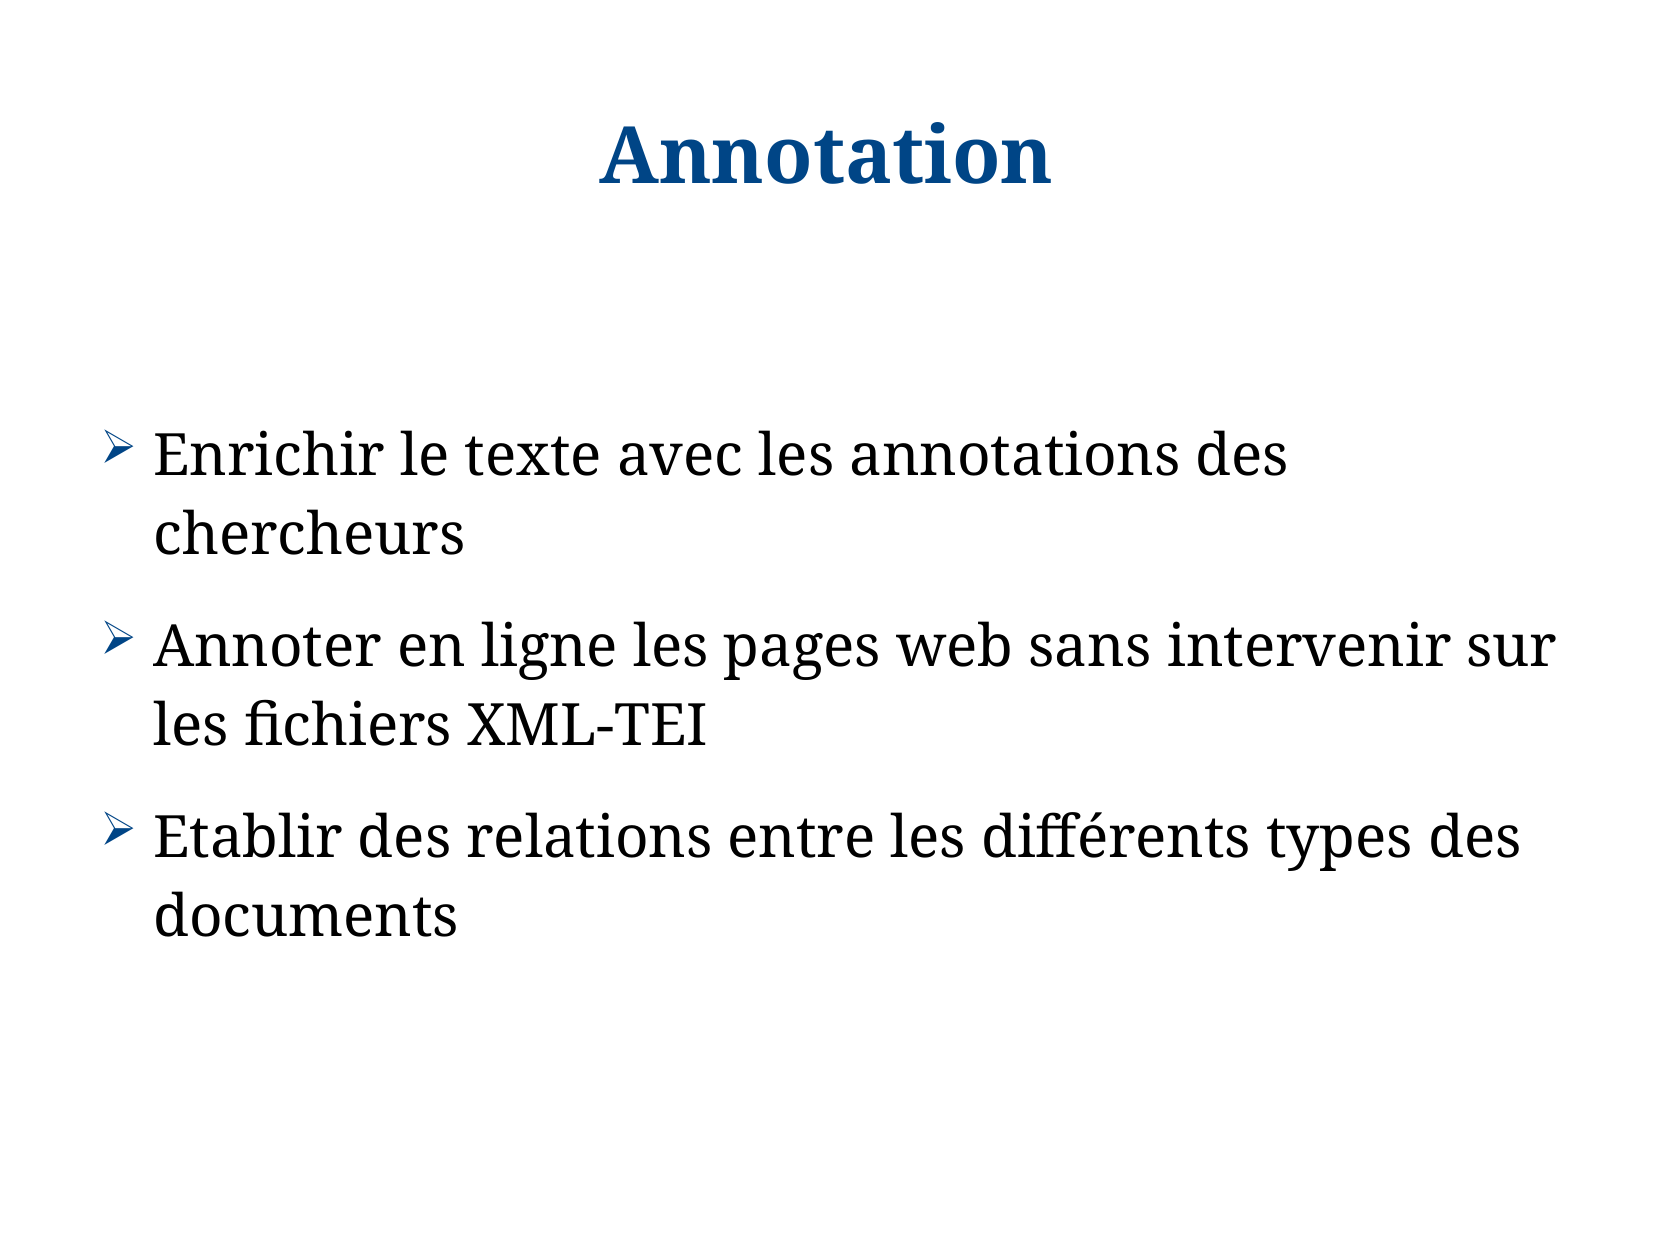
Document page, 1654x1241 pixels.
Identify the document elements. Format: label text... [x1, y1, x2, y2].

title Annotation [82, 49, 1571, 257]
list Enrichir le texte avec les annotations des chercheurs Annoter en ligne les pages web sans intervenir sur les fichiers XML-TEI Etablir des relations entre les différents types des documents [82, 320, 1571, 1040]
